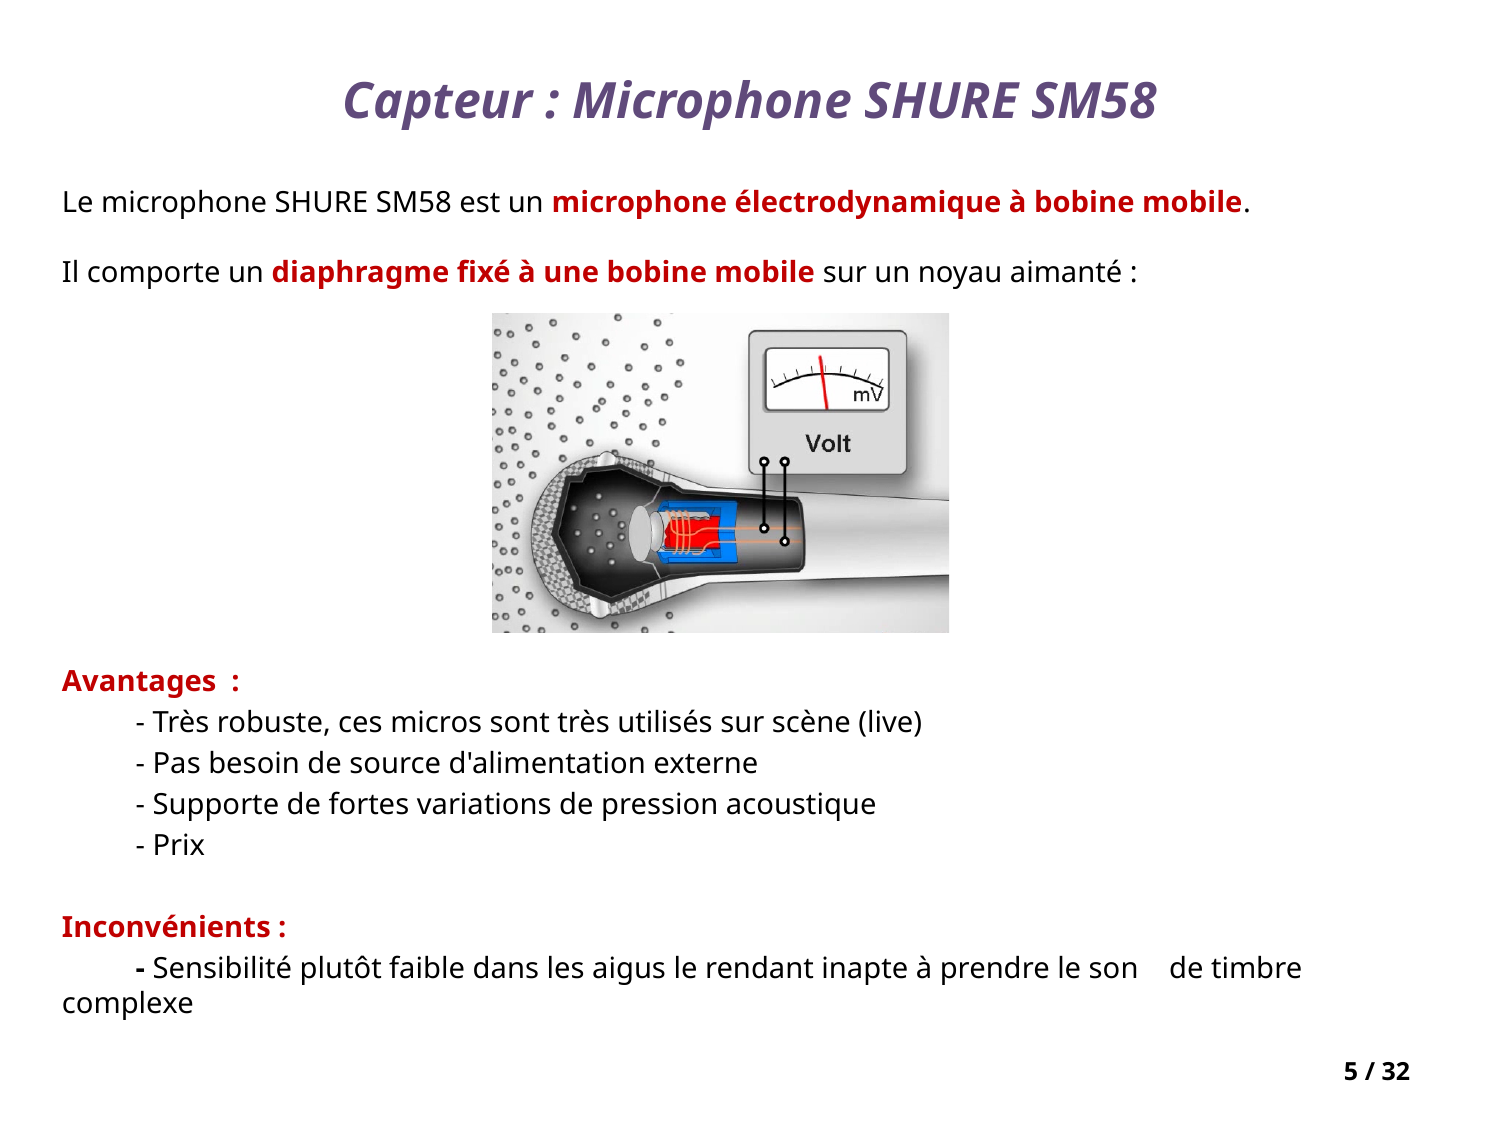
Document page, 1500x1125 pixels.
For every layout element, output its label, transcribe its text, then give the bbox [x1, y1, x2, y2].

slide_number <numéro> / 32 [1074, 1042, 1425, 1103]
title Capteur : Microphone SHURE SM58 [75, 45, 1425, 153]
picture [492, 313, 950, 633]
list Le microphone SHURE SM58 est un microphone électrodynamique à bobine mobile. Il comporte un diaphragme fixé à une bobine mobile sur un noyau aimanté : Avantages : - Très robuste, ces micros sont très utilisés sur scène (live) - Pas besoin de source d'alimentation externe - Supporte de fortes variations de pression acoustique - Prix Inconvénients : - Sensibilité plutôt faible dans les aigus le rendant inapte à prendre le son de timbre complexe [46, 175, 1454, 1079]
